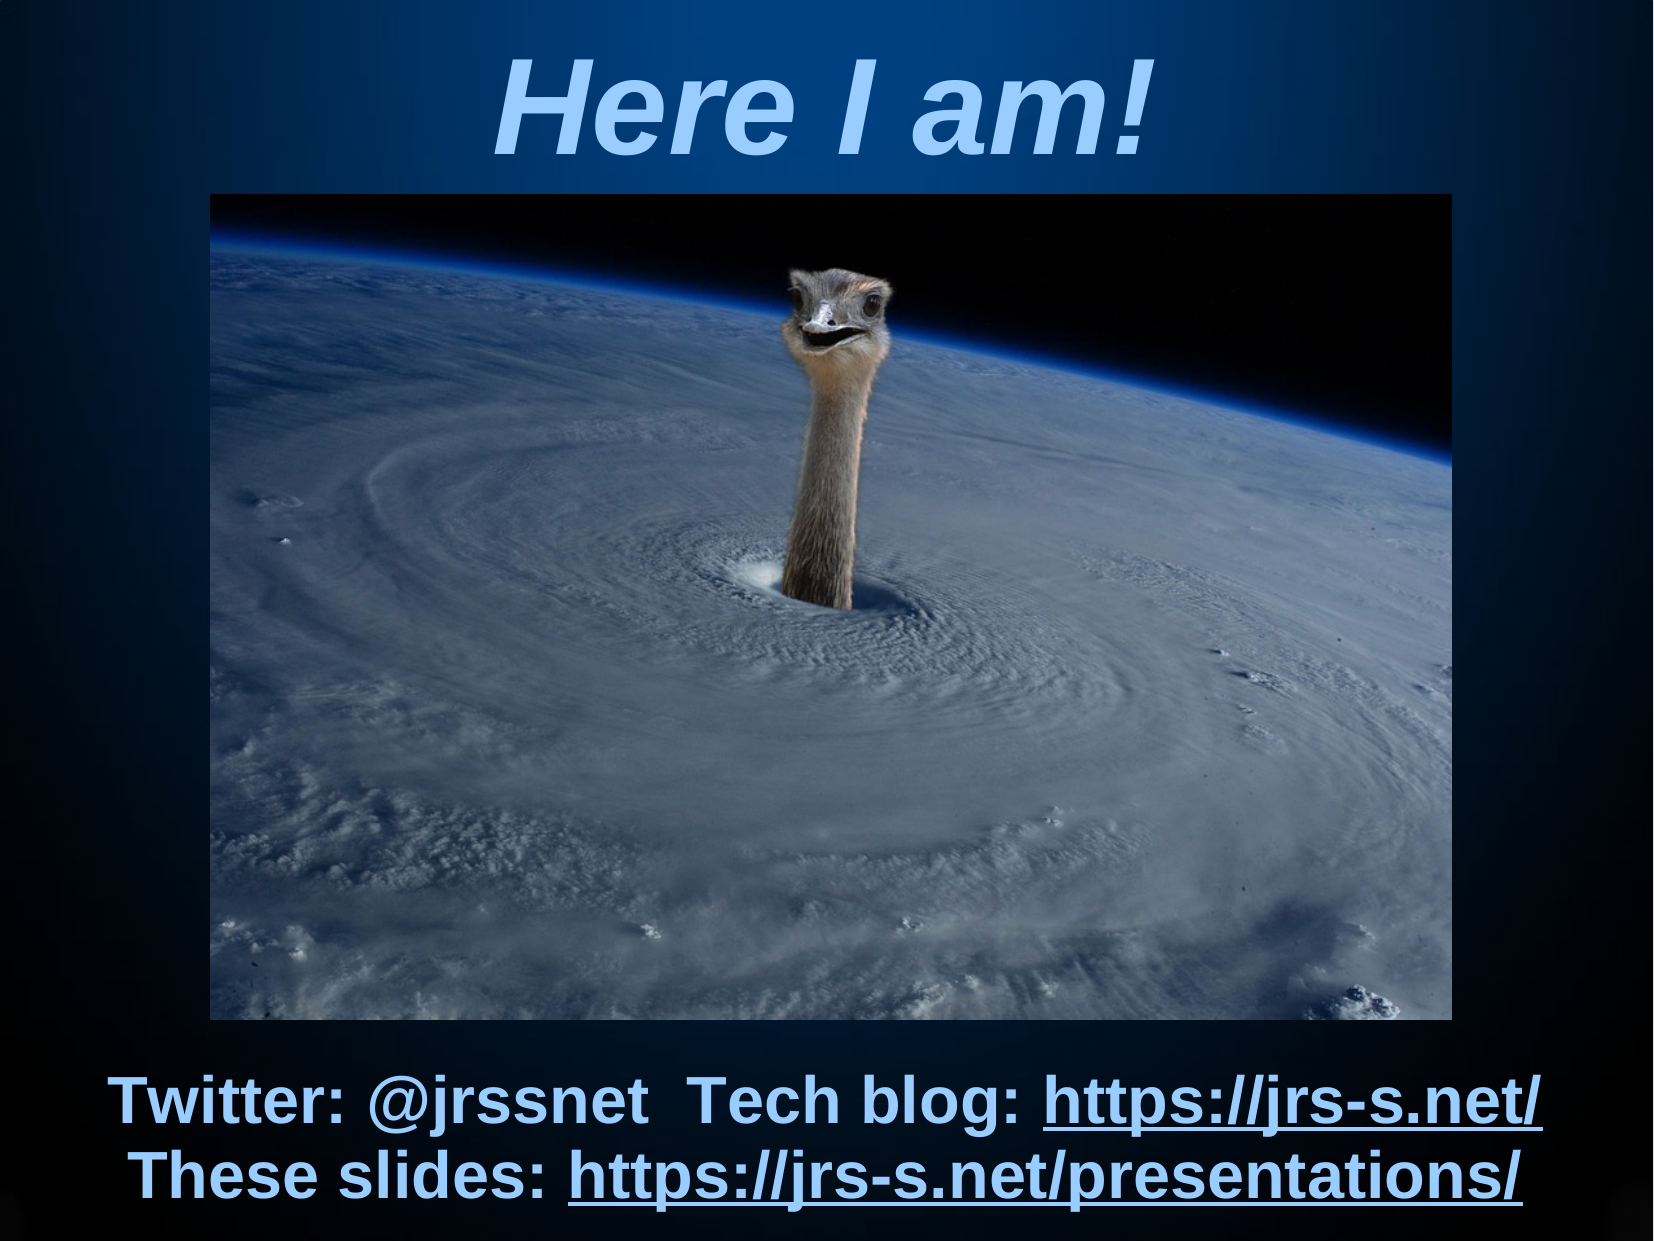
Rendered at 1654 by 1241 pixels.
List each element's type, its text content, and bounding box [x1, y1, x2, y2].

picture [0, 0, 1654, 1241]
title Twitter: @jrssnet Tech blog: https://jrs-s.net/ These slides: https://jrs-s.net/presentations/ [0, 1035, 1651, 1241]
title Here I am! [0, 2, 1651, 211]
